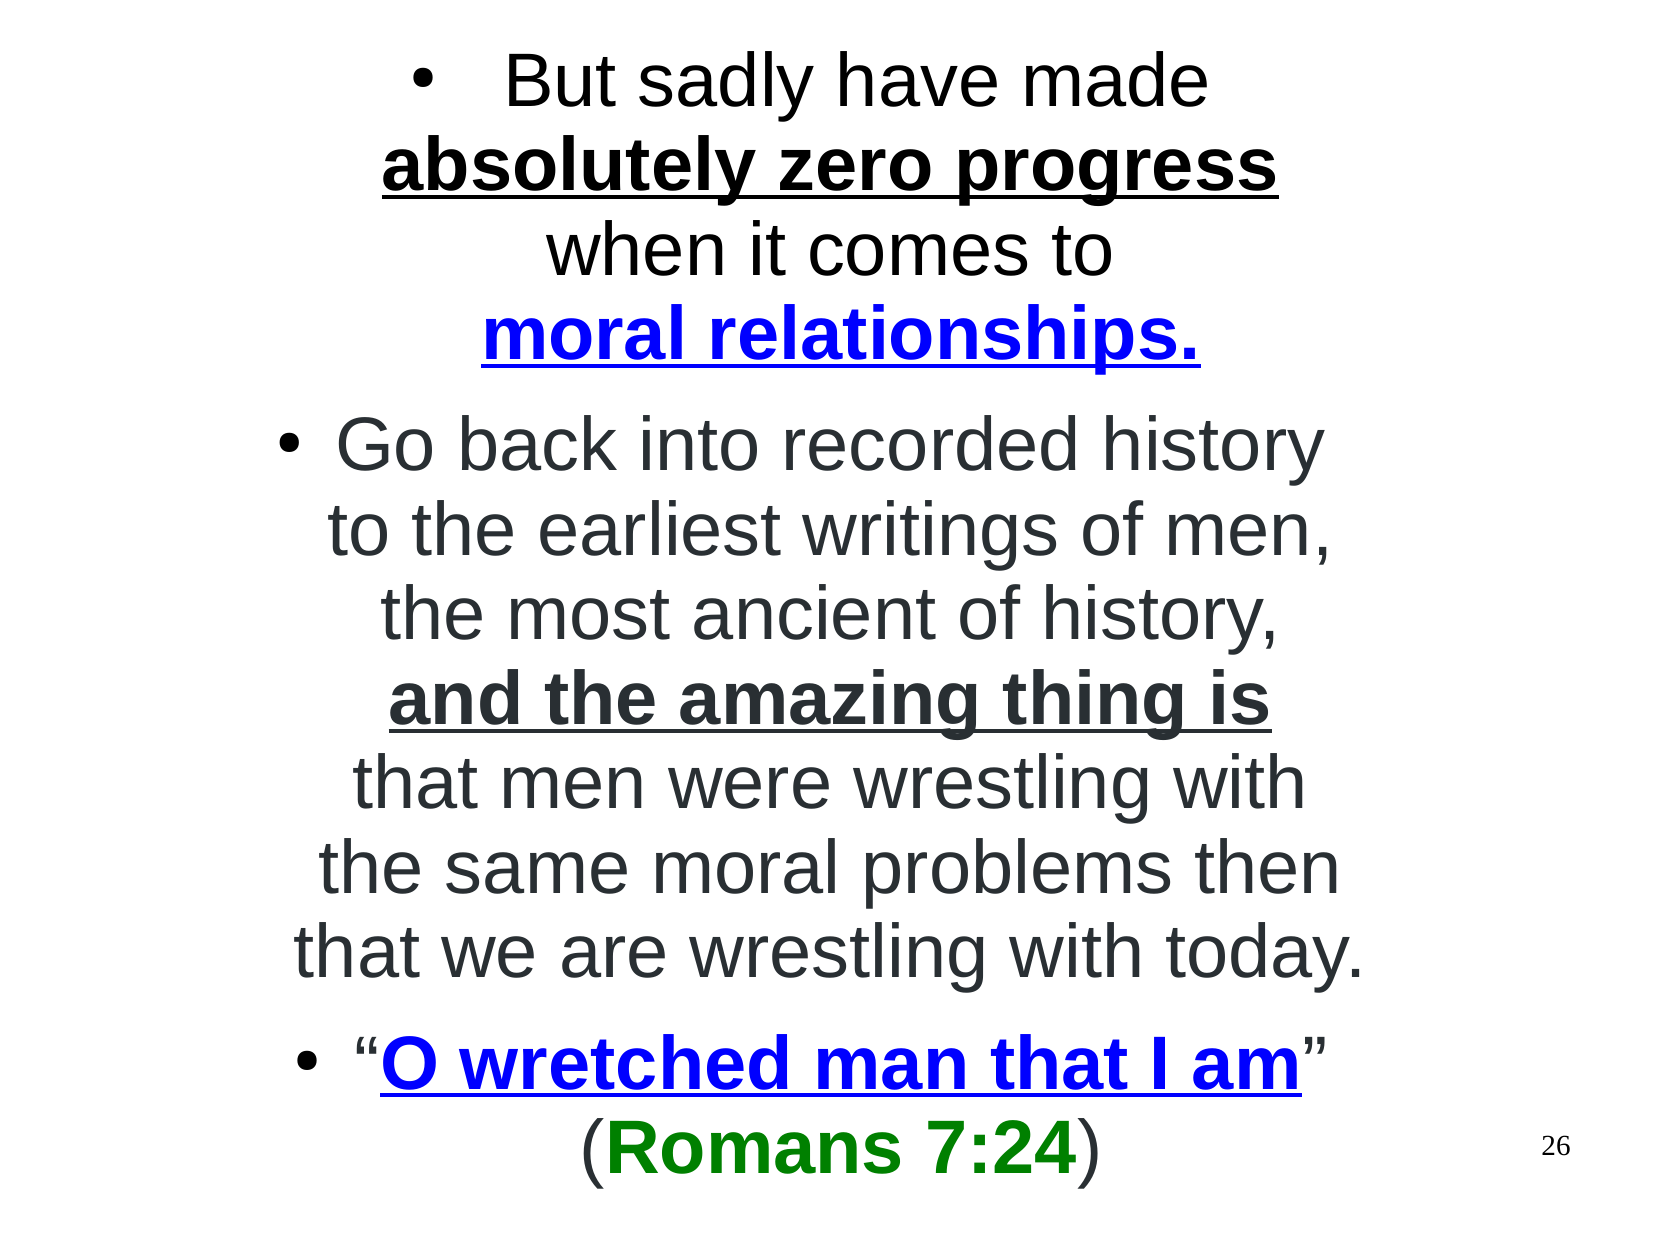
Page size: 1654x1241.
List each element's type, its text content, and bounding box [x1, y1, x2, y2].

list But sadly have made absolutely zero progress when it comes to moral relationships. Go back into recorded history to the earliest writings of men, the most ancient of history, and the amazing thing is that men were wrestling with the same moral problems then that we are wrestling with today. “O wretched man that I am” (Romans 7:24) [37, 37, 1613, 1201]
